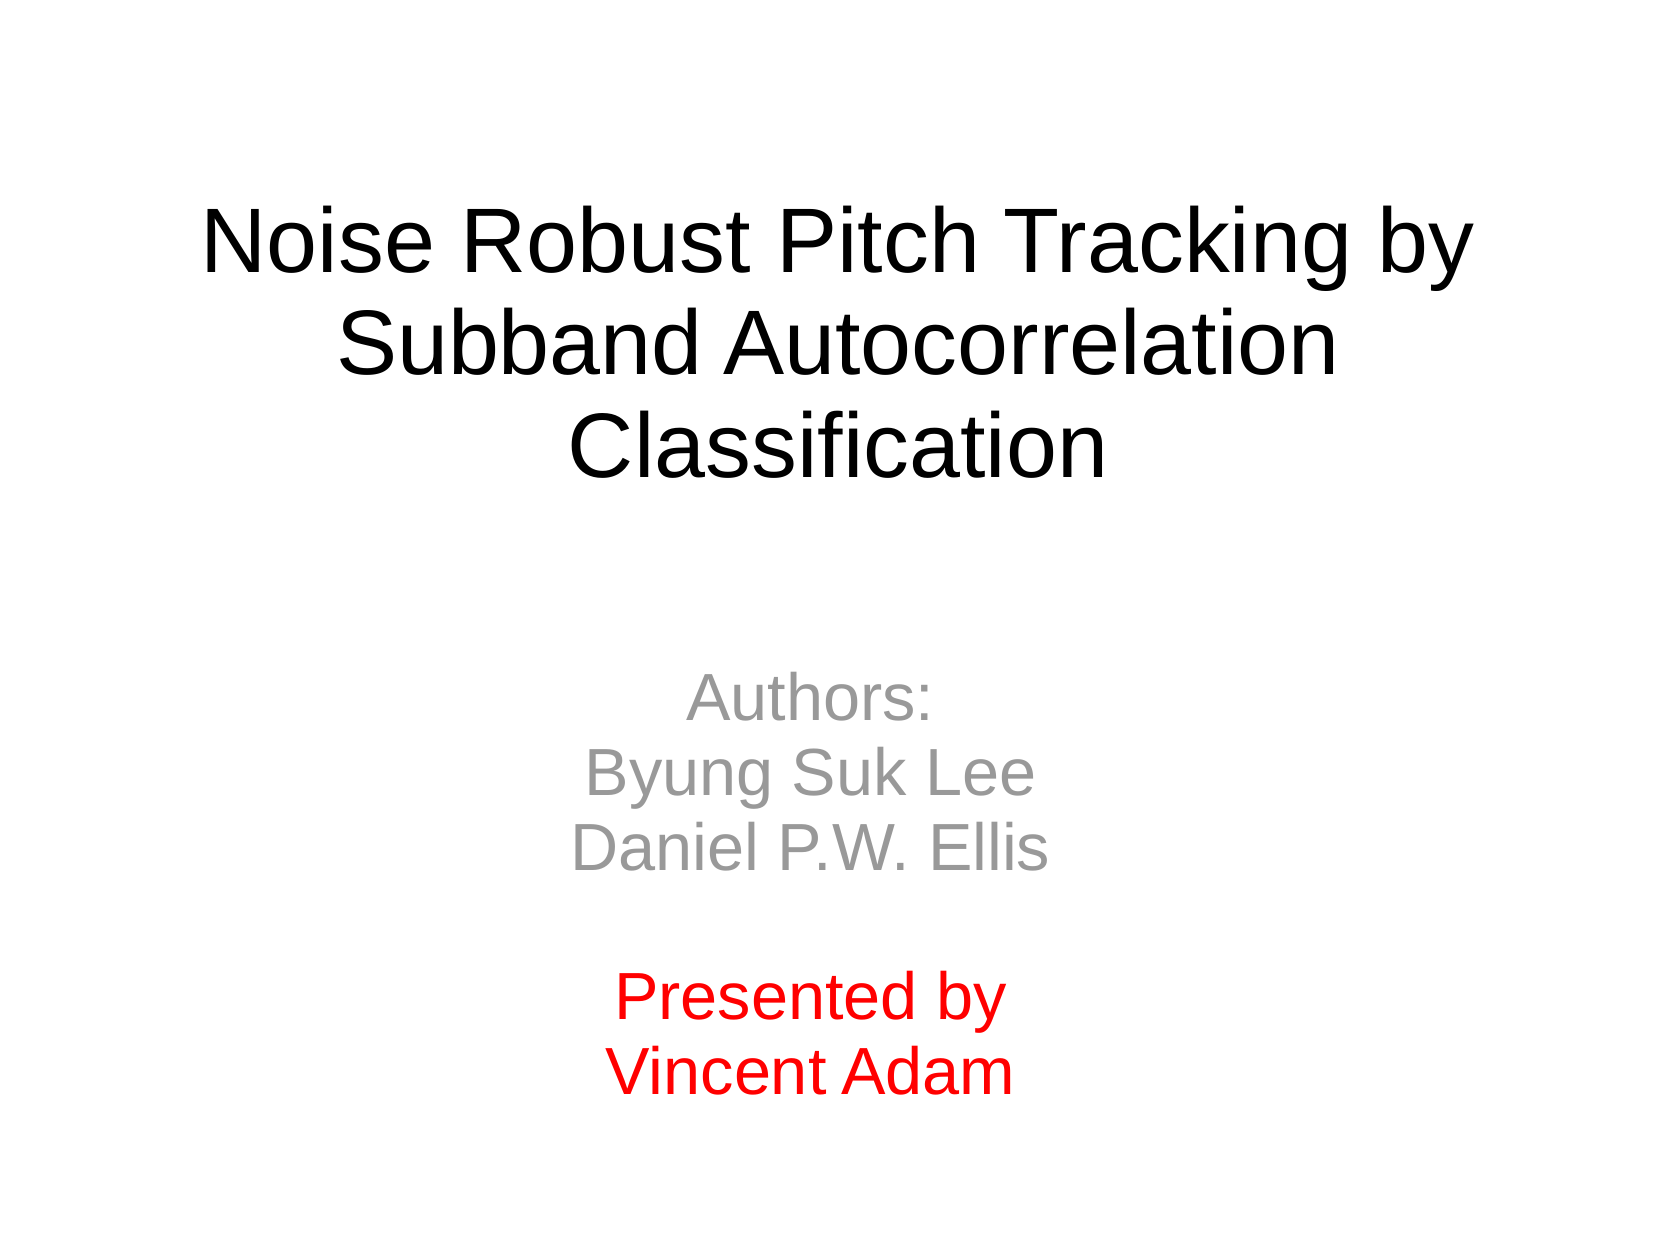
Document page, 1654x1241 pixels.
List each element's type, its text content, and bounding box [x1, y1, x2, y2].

title Noise Robust Pitch Tracking by Subband Autocorrelation Classification [94, 188, 1583, 497]
subtitle Authors: Byung Suk Lee Daniel P.W. Ellis Presented by Vincent Adam [66, 475, 1555, 1241]
